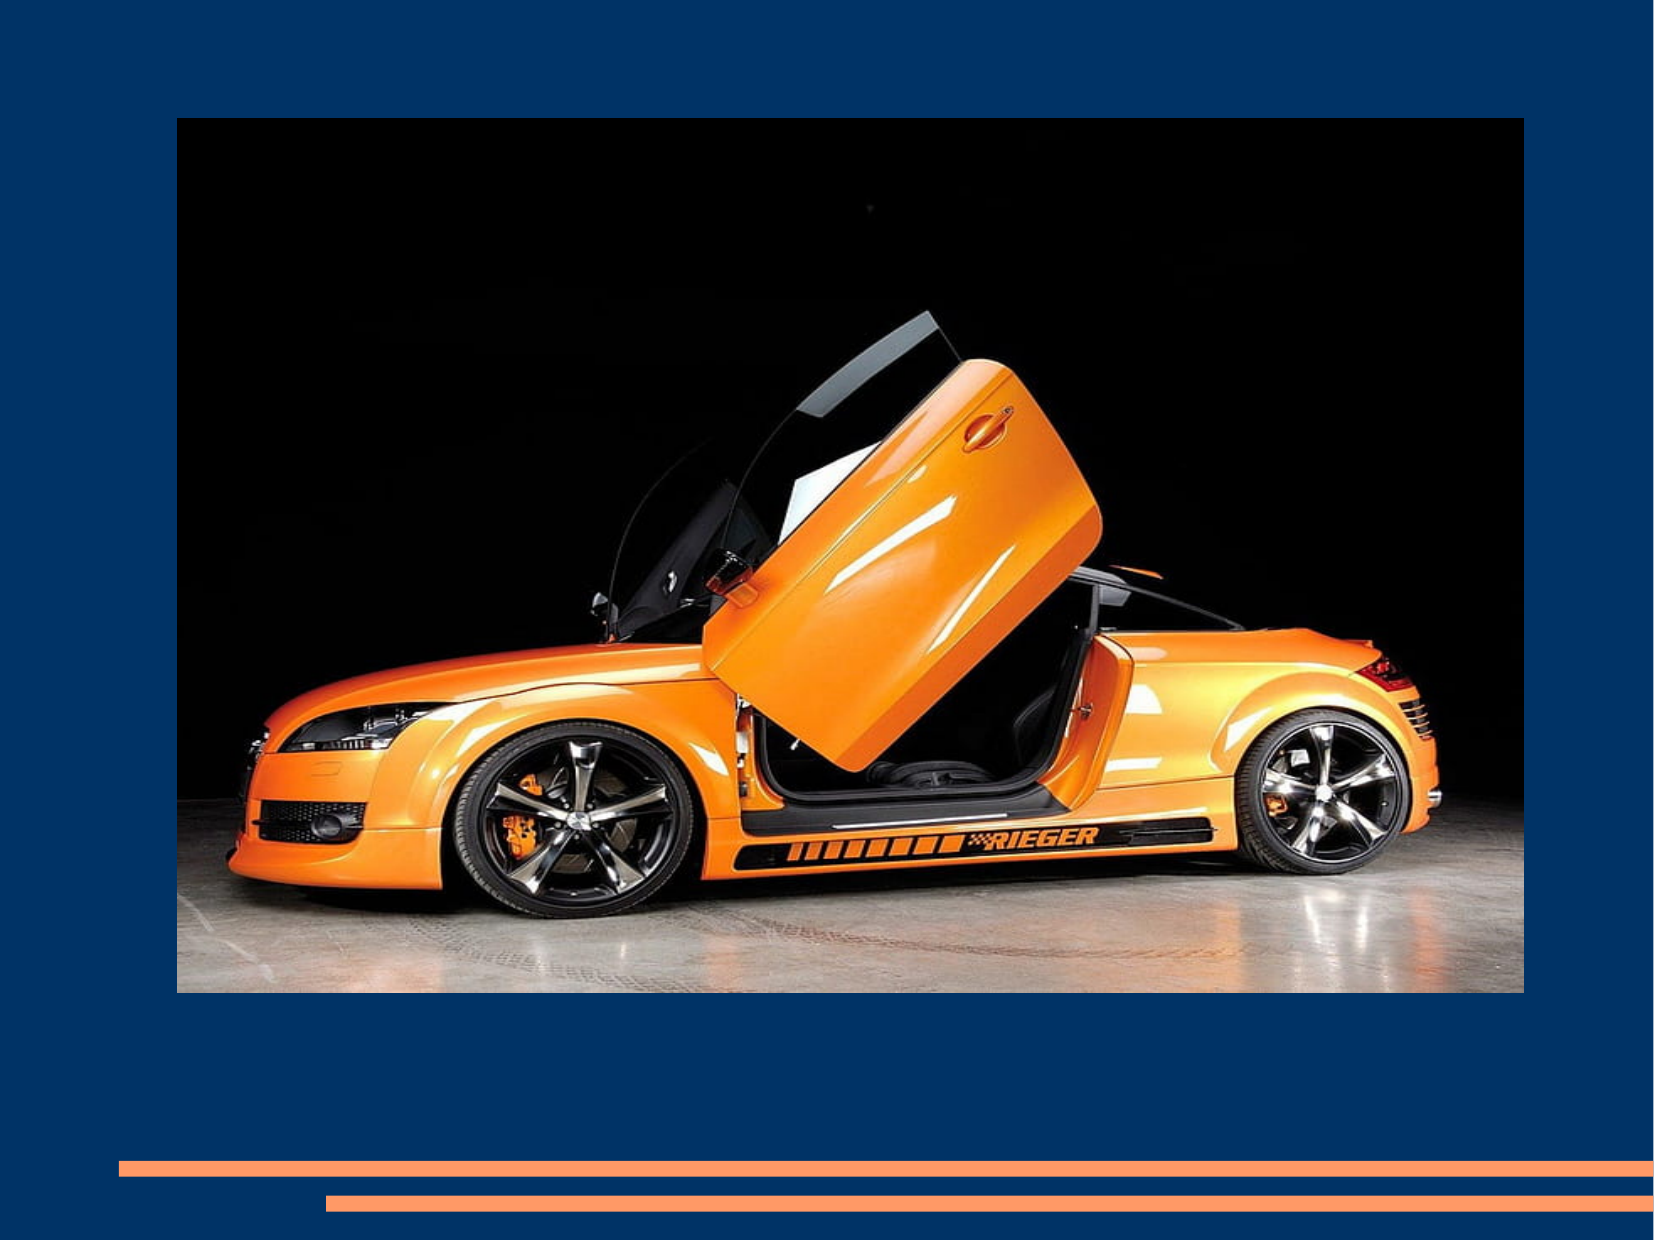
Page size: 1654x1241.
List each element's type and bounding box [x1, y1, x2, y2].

picture [177, 118, 1524, 993]
